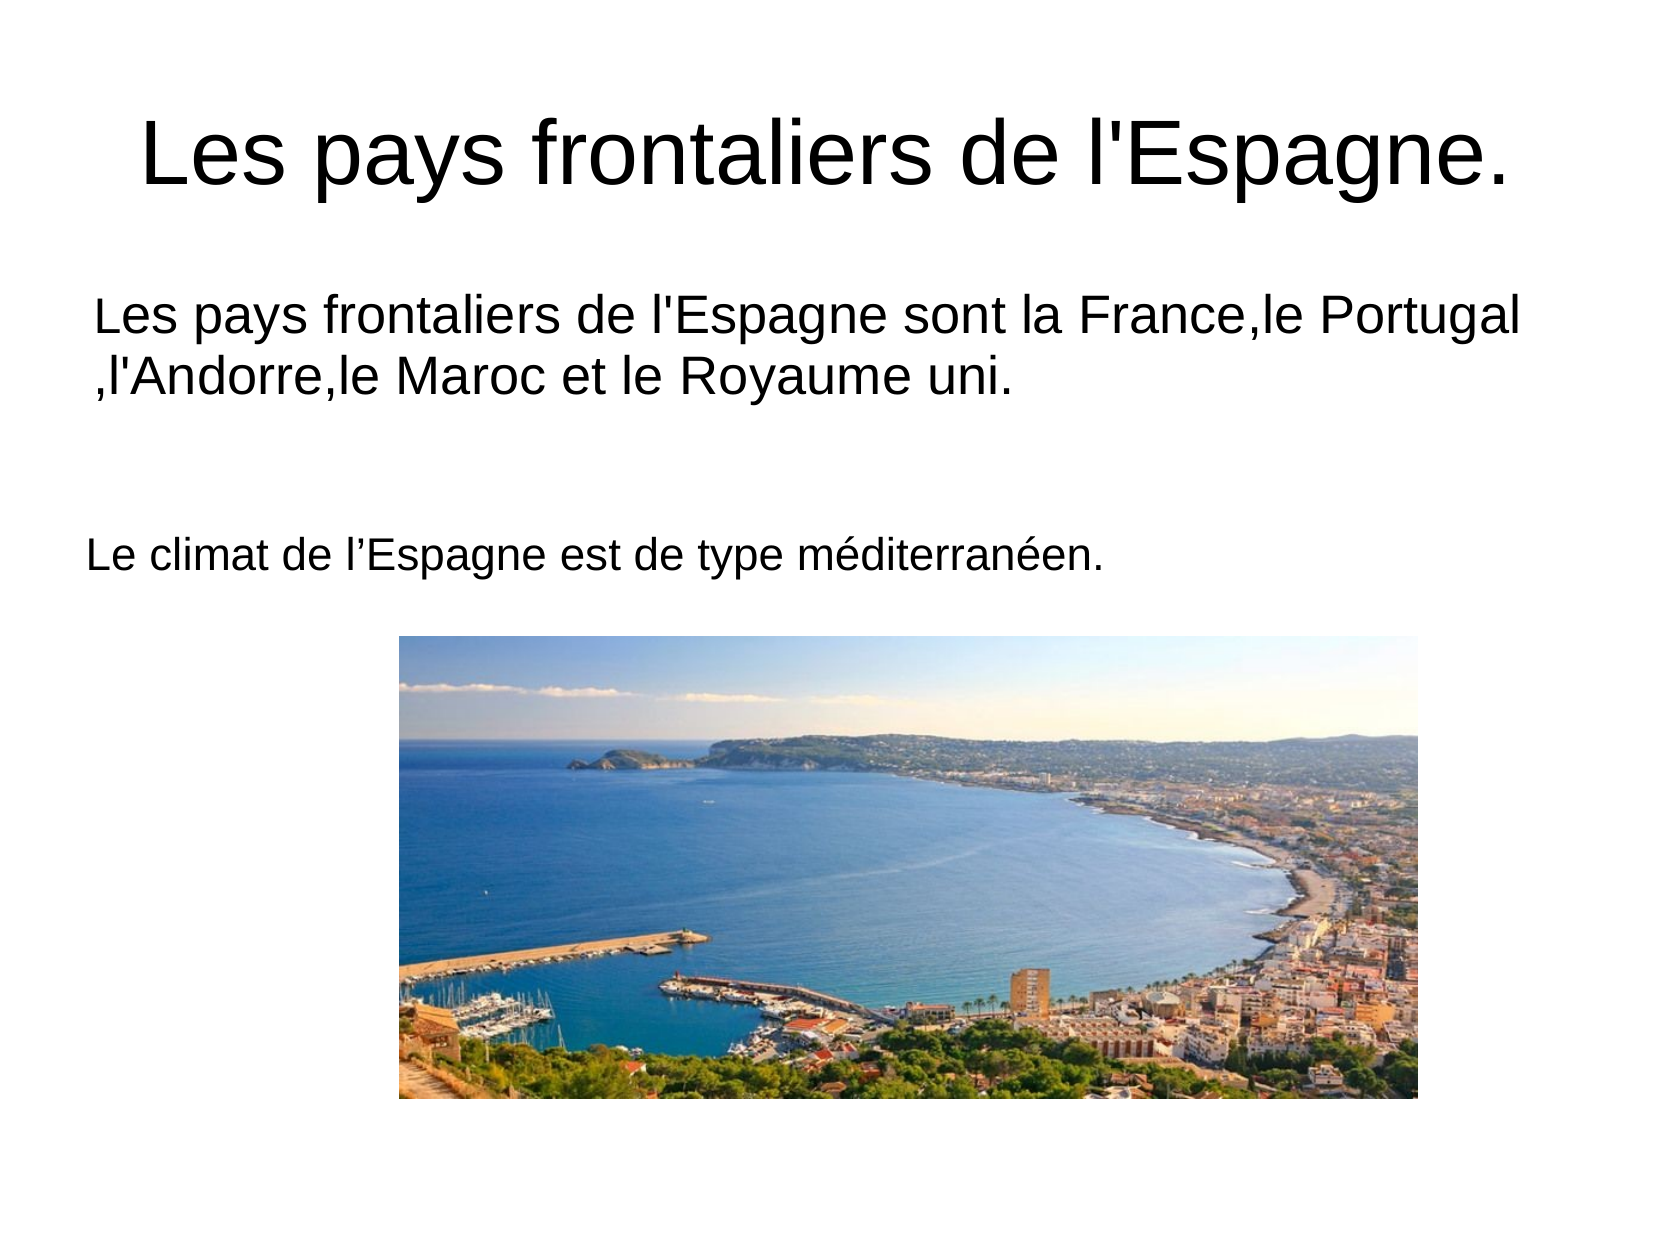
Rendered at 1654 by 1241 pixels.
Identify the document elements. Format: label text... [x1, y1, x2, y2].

text_box Les pays frontaliers de l'Espagne sont la France,le Portugal ,l'Andorre,le Maroc et le Royaume uni. [78, 277, 1539, 414]
title Les pays frontaliers de l'Espagne. [82, 49, 1571, 257]
text_box Le climat de l’Espagne est de type méditerranéen. [70, 521, 1121, 639]
picture [399, 636, 1418, 1099]
